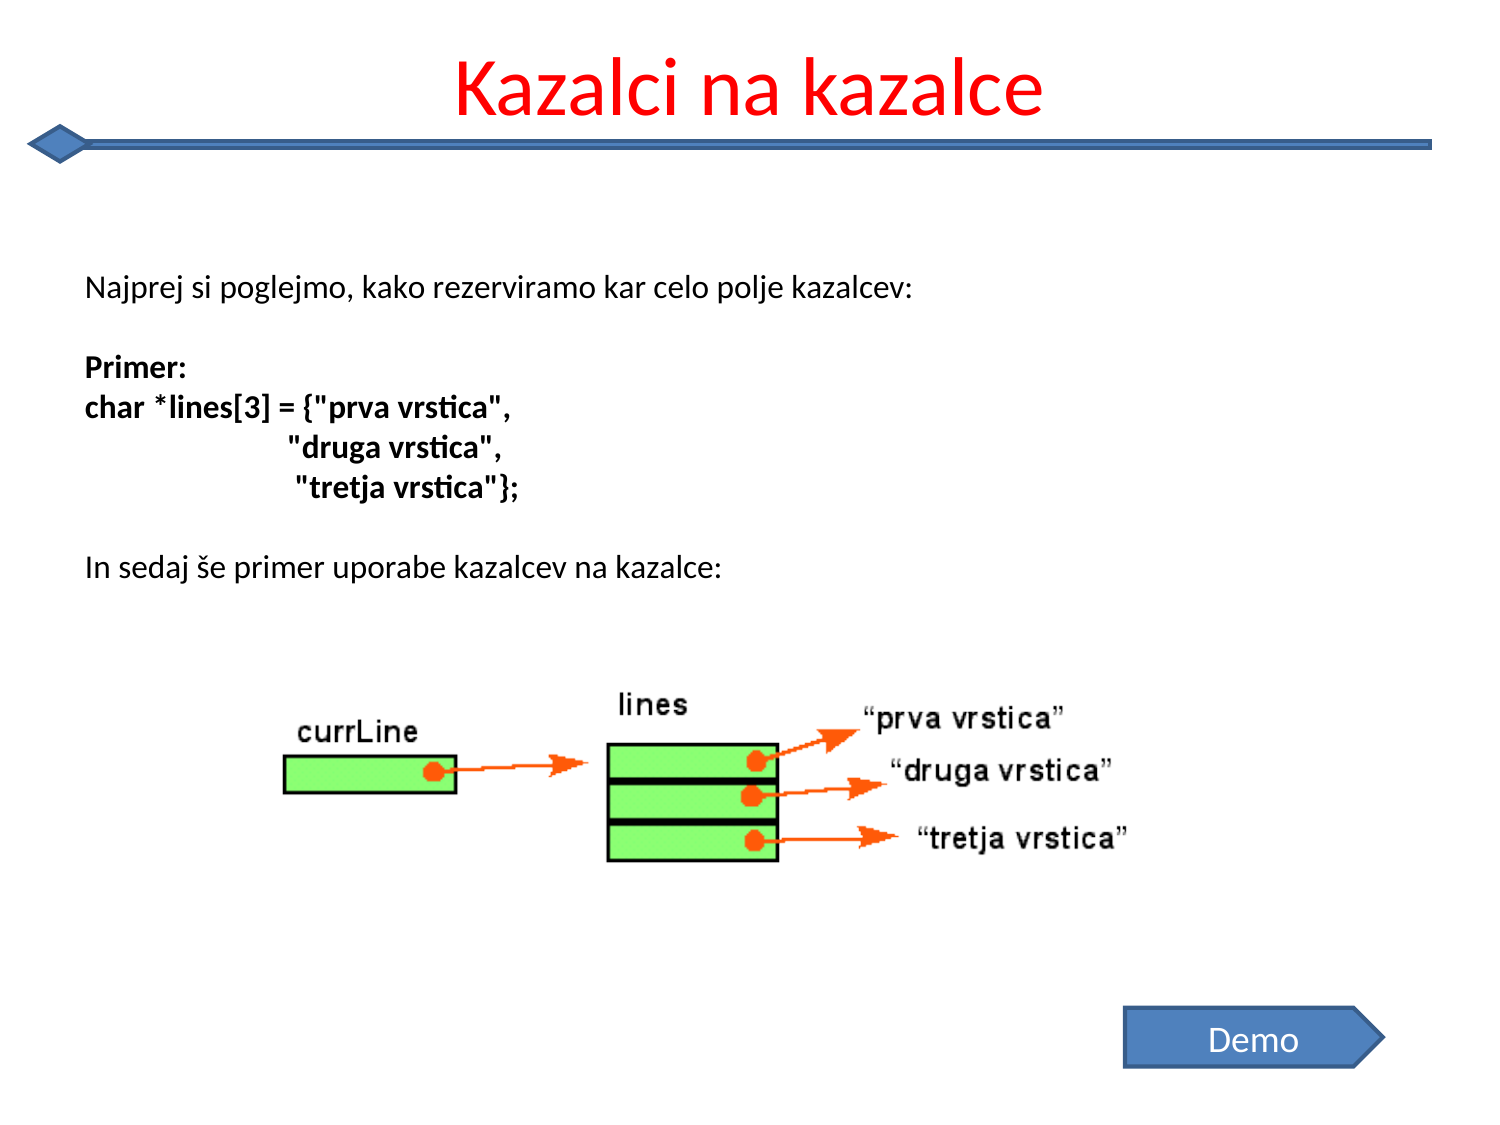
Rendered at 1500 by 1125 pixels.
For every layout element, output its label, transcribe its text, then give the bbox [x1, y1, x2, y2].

picture [281, 679, 1148, 867]
title Kazalci na kazalce [75, 23, 1426, 141]
text_box Demo [1125, 1007, 1383, 1067]
text_box Najprej si poglejmo, kako rezerviramo kar celo polje kazalcev: Primer: char *lines[3] = {"prva vrstica", "druga vrstica", "tretja vrstica"}; In sedaj še primer uporabe kazalcev na kazalce: [70, 257, 1161, 633]
